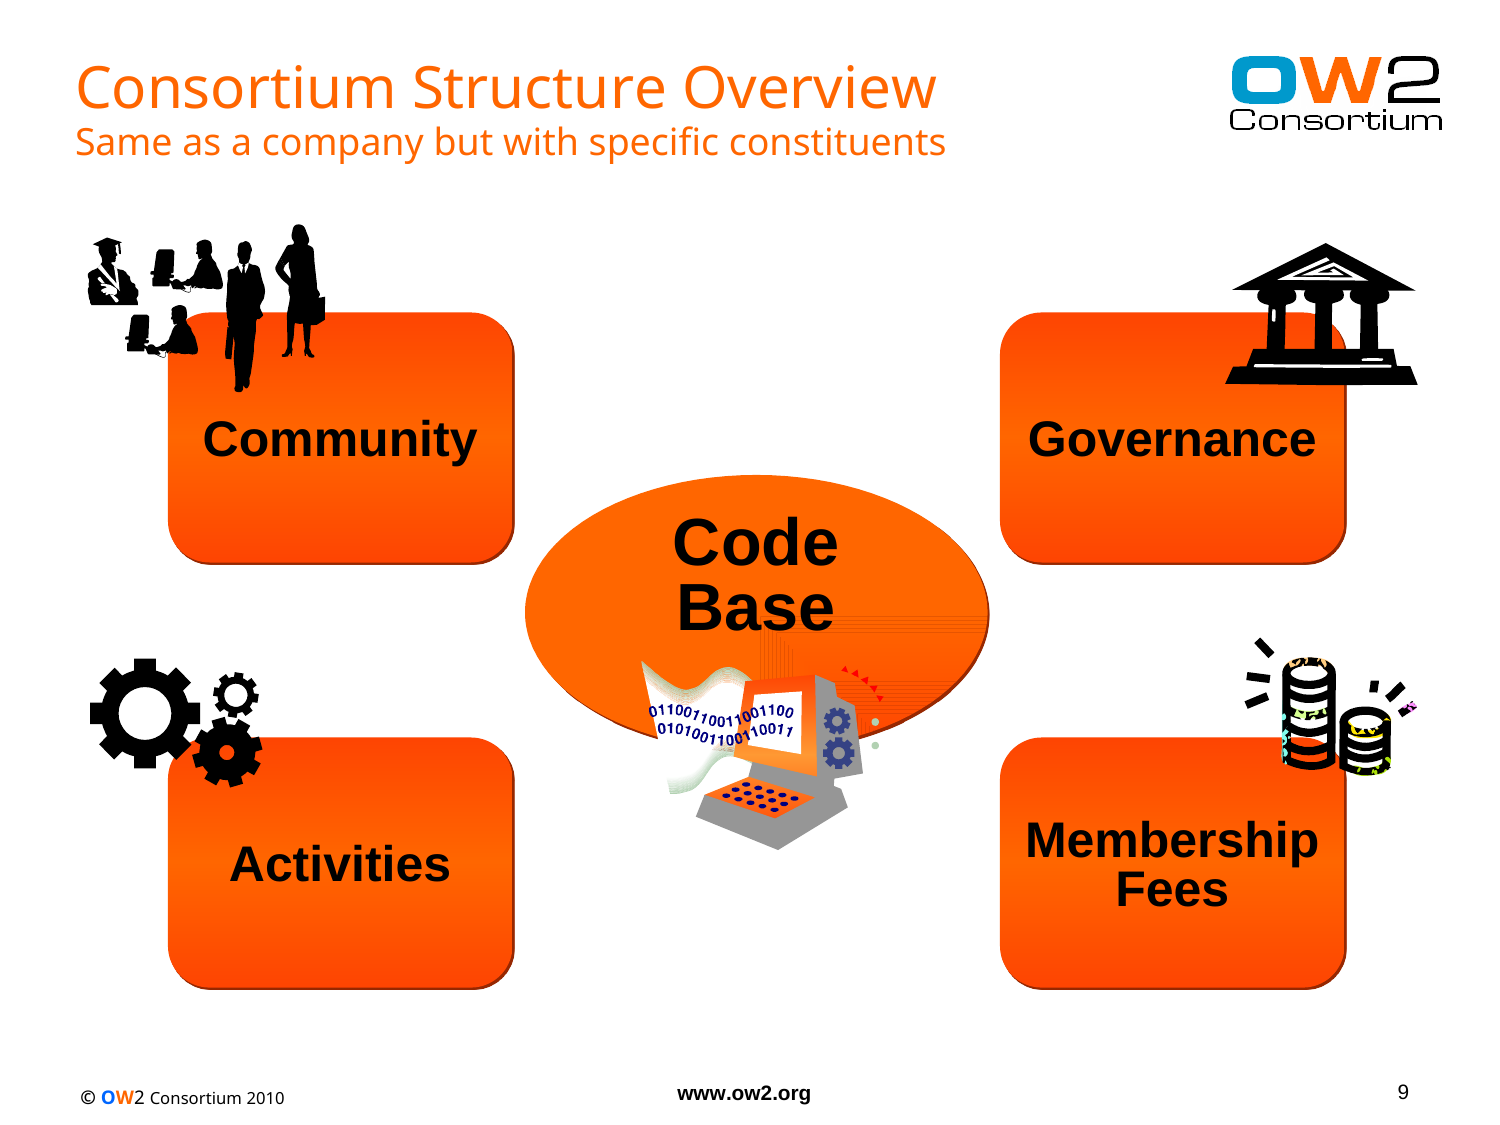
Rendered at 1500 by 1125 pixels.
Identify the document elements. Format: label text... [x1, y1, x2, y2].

picture [1224, 47, 1450, 134]
picture [1224, 242, 1422, 389]
picture [87, 237, 201, 360]
text_box Code Base [525, 474, 988, 737]
text_box [841, 665, 849, 673]
text_box [869, 685, 878, 693]
picture [273, 224, 328, 360]
text_box Activities [167, 737, 513, 988]
text_box Community [167, 312, 513, 563]
text_box Governance [999, 312, 1345, 563]
text_box [876, 695, 884, 703]
text_box [851, 669, 859, 678]
picture [150, 239, 268, 395]
text_box [871, 741, 879, 750]
text_box [860, 676, 869, 685]
text_box [641, 661, 863, 851]
text_box [871, 718, 879, 726]
picture [90, 658, 265, 790]
title Consortium Structure Overview Same as a company but with specific constituents [74, 45, 1175, 185]
picture [1244, 637, 1420, 778]
text_box Membership Fees [999, 737, 1345, 988]
